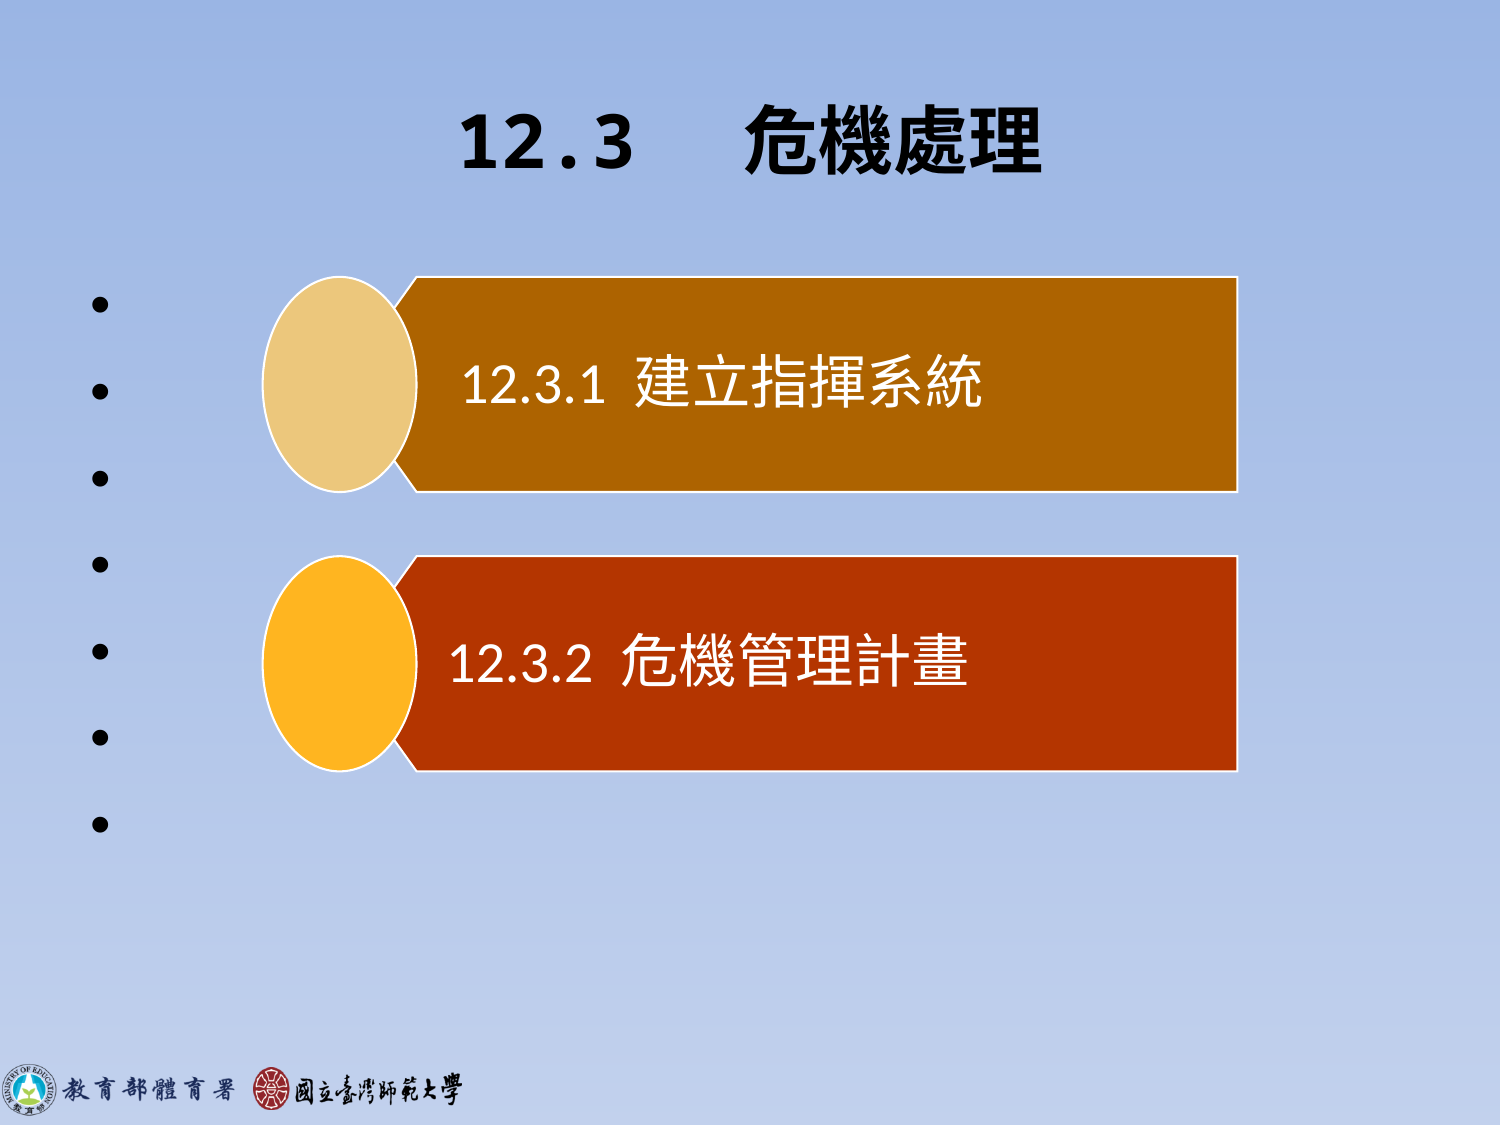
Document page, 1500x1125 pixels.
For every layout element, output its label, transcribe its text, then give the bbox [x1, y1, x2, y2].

text_box [262, 556, 417, 772]
title 12.3 危機處理 [75, 45, 1426, 233]
list [75, 262, 1426, 1005]
text_box 12.3.2 危機管理計畫 [394, 556, 1238, 772]
text_box [262, 276, 417, 493]
text_box 12.3.1 建立指揮系統 [394, 276, 1238, 492]
